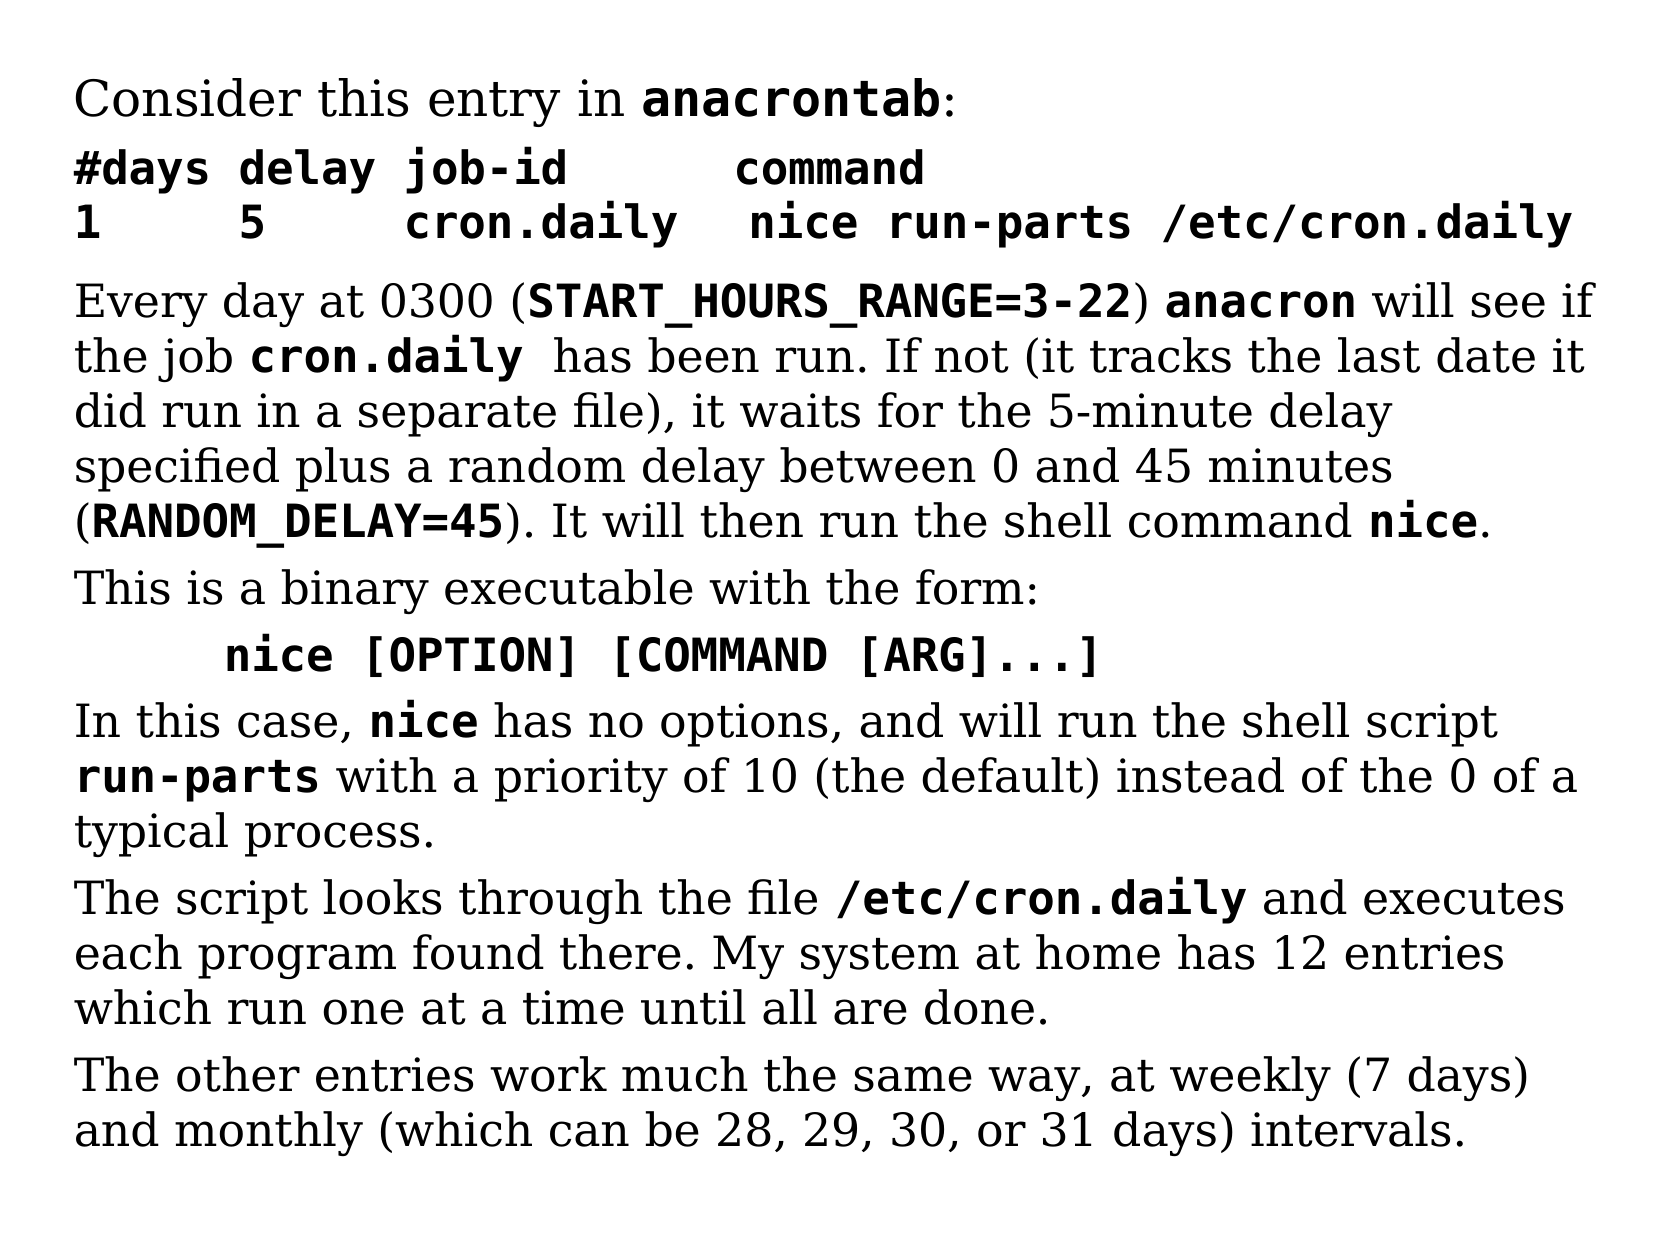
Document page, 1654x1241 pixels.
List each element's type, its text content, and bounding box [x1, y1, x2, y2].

text_box Consider this entry in anacrontab: #days delay job-id command 1 5 cron.daily nice run-parts /etc/cron.daily Every day at 0300 (START_HOURS_RANGE=3-22) anacron will see if the job cron.daily has been run. If not (it tracks the last date it did run in a separate file), it waits for the 5-minute delay specified plus a random delay between 0 and 45 minutes (RANDOM_DELAY=45). It will then run the shell command nice. This is a binary executable with the form: nice [OPTION] [COMMAND [ARG]...] In this case, nice has no options, and will run the shell script run-parts with a priority of 10 (the default) instead of the 0 of a typical process. The script looks through the file /etc/cron.daily and executes each program found there. My system at home has 12 entries which run one at a time until all are done. The other entries work much the same way, at weekly (7 days) and monthly (which can be 28, 29, 30, or 31 days) intervals. [59, 59, 1625, 1164]
